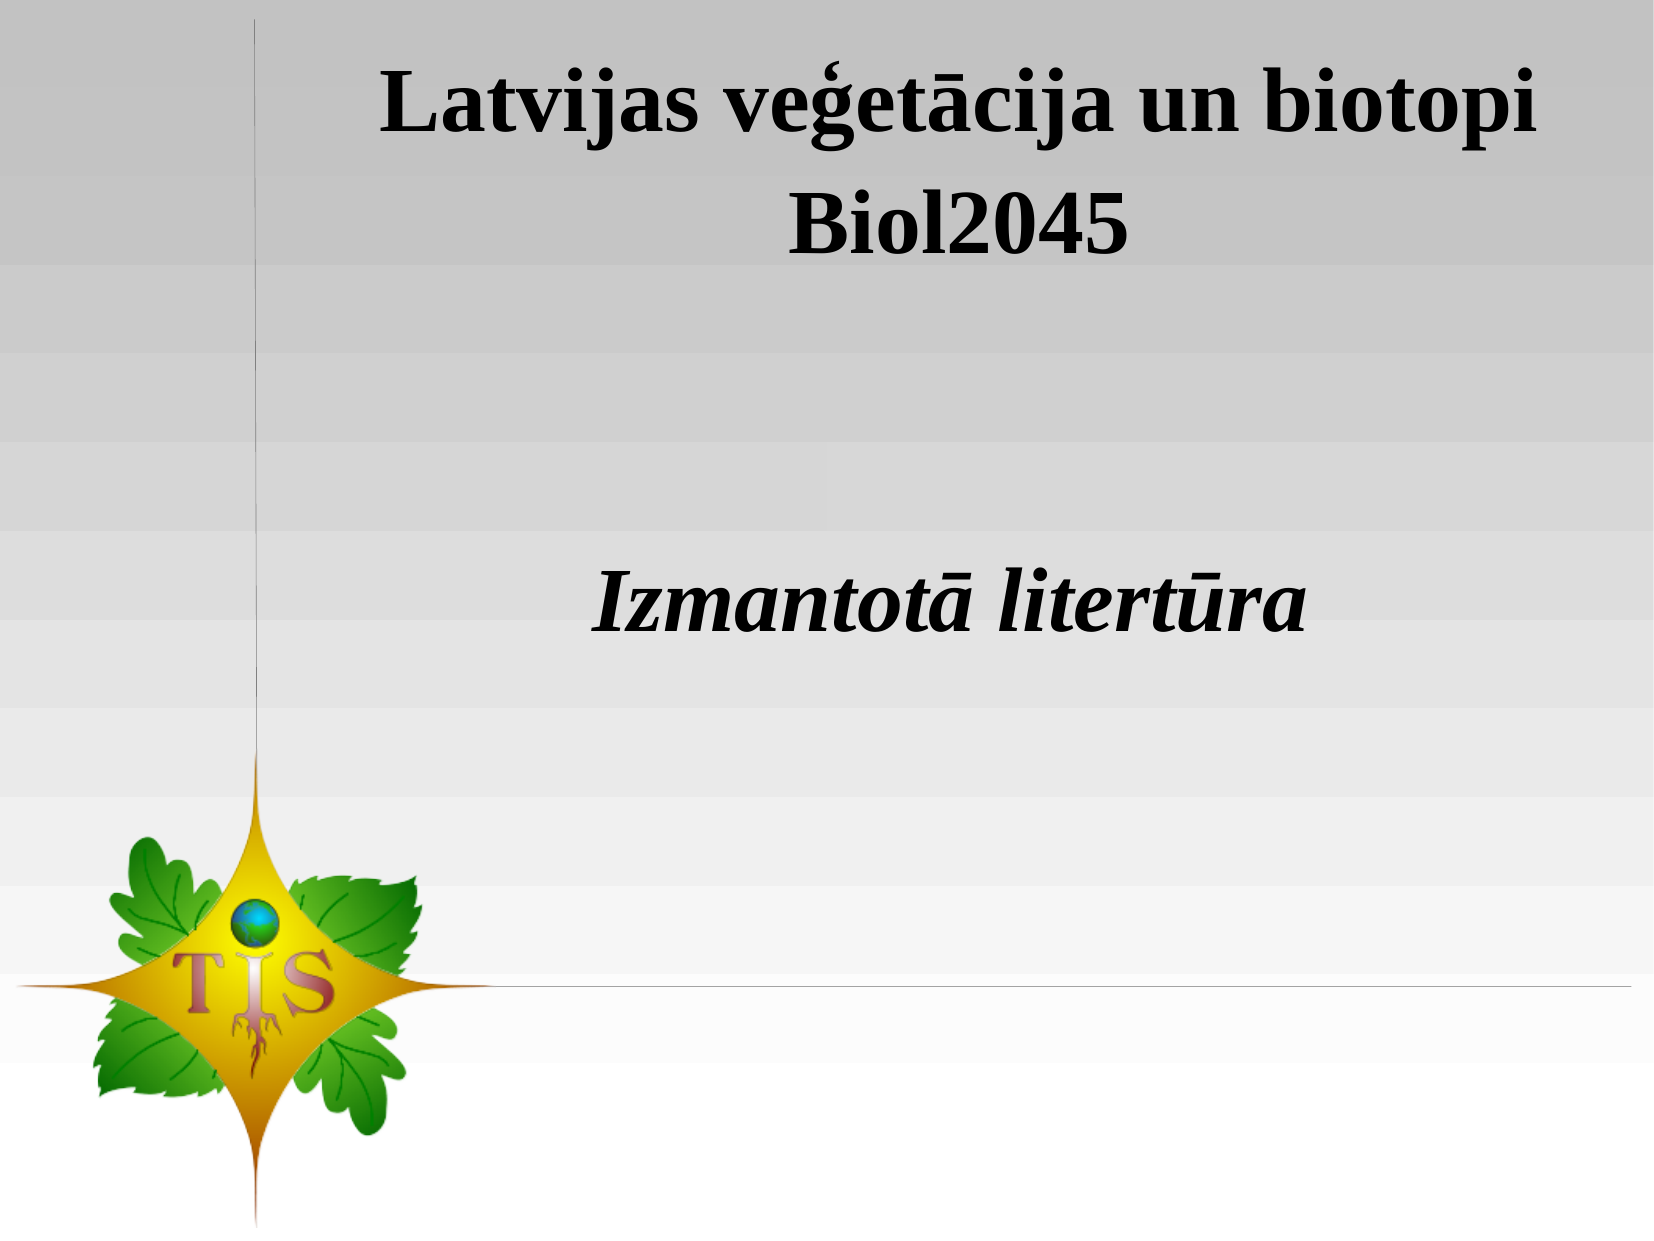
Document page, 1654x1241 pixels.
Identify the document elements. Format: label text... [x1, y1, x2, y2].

picture [0, 0, 1654, 1241]
title Izmantotā litertūra [295, 324, 1607, 857]
